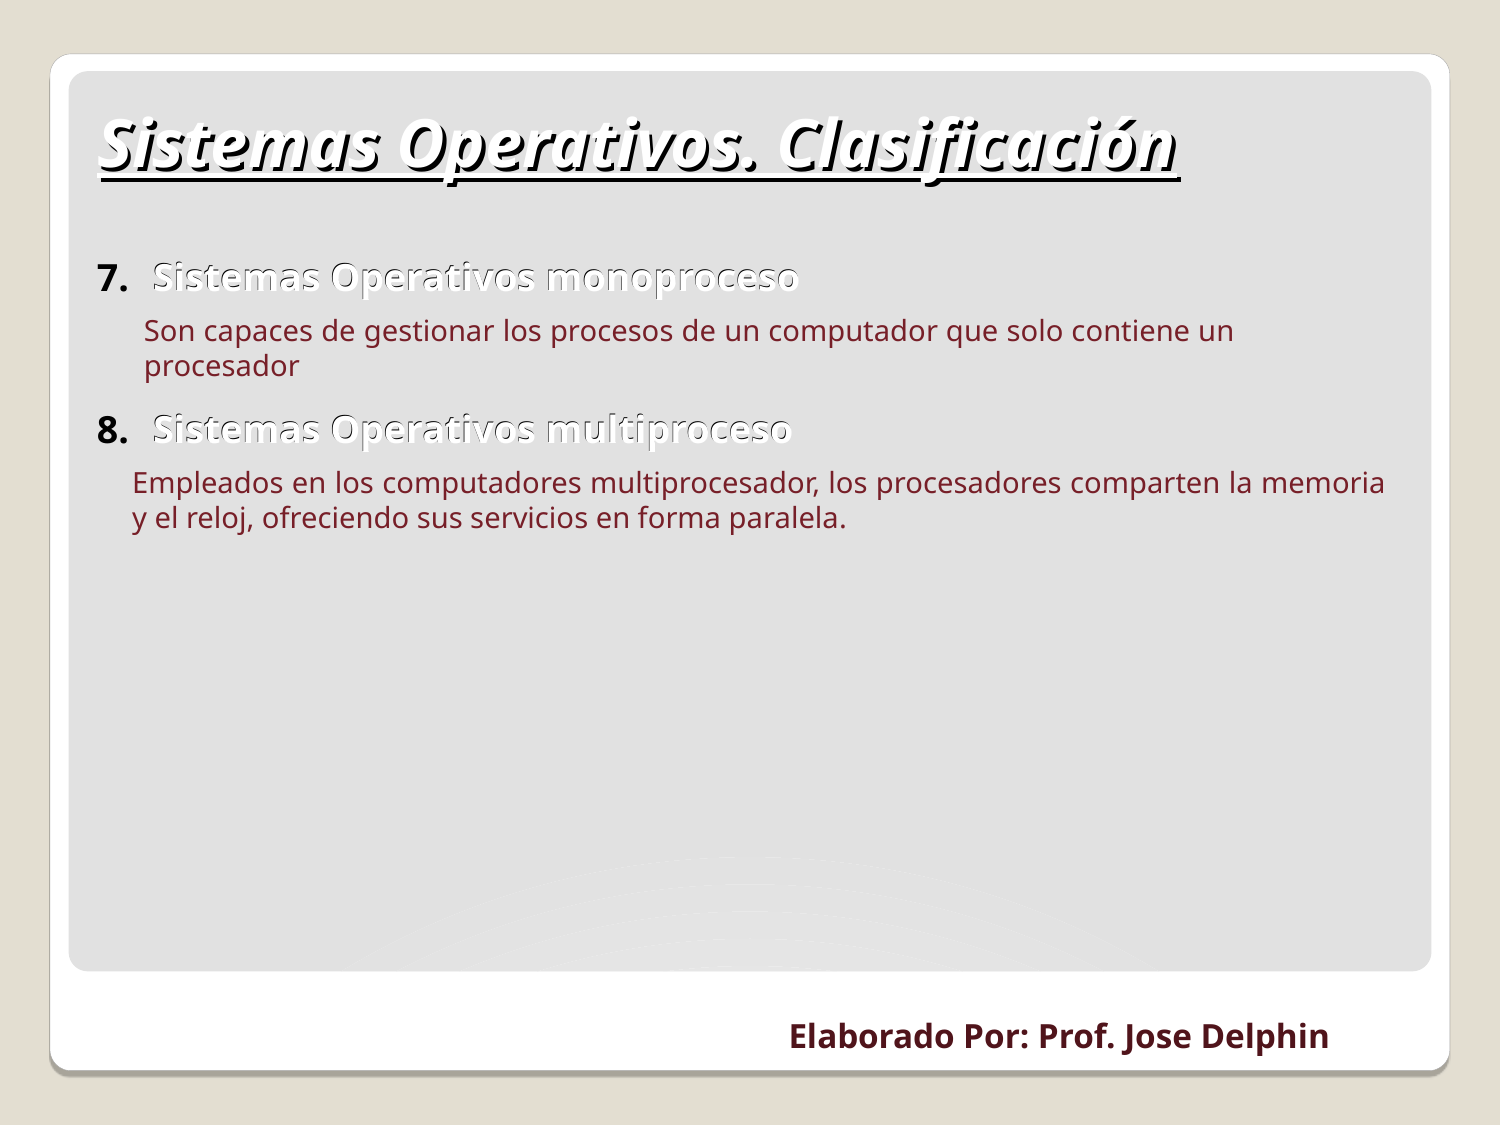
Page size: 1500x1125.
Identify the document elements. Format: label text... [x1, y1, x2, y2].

text_box Sistemas Operativos. Clasificación [82, 94, 1192, 189]
text_box Son capaces de gestionar los procesos de un computador que solo contiene un procesador [129, 305, 1395, 390]
text_box Sistemas Operativos monoproceso [82, 246, 1113, 306]
text_box Elaborado Por: Prof. Jose Delphin [773, 1002, 1430, 1063]
text_box Empleados en los computadores multiprocesador, los procesadores comparten la memoria y el reloj, ofreciendo sus servicios en forma paralela. [117, 457, 1406, 542]
text_box Sistemas Operativos multiproceso [82, 398, 1113, 459]
